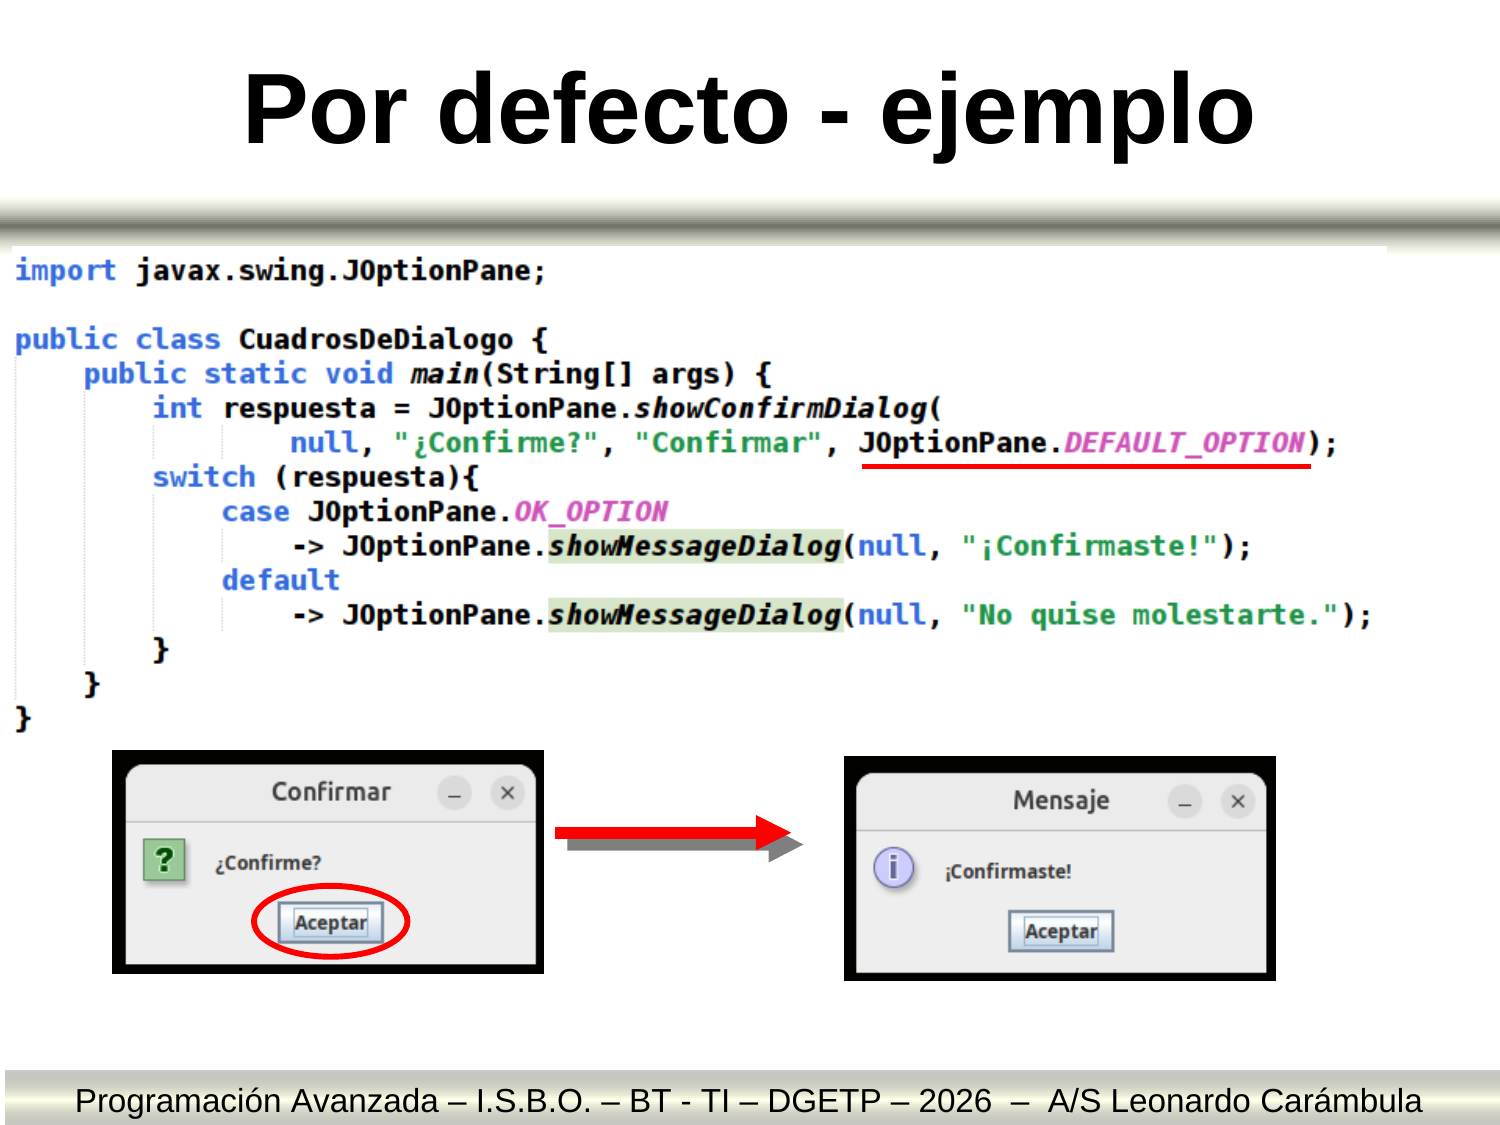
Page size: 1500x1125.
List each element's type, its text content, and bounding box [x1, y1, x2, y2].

title Por defecto - ejemplo [0, 9, 1500, 198]
picture [844, 756, 1276, 981]
picture [12, 246, 1387, 974]
